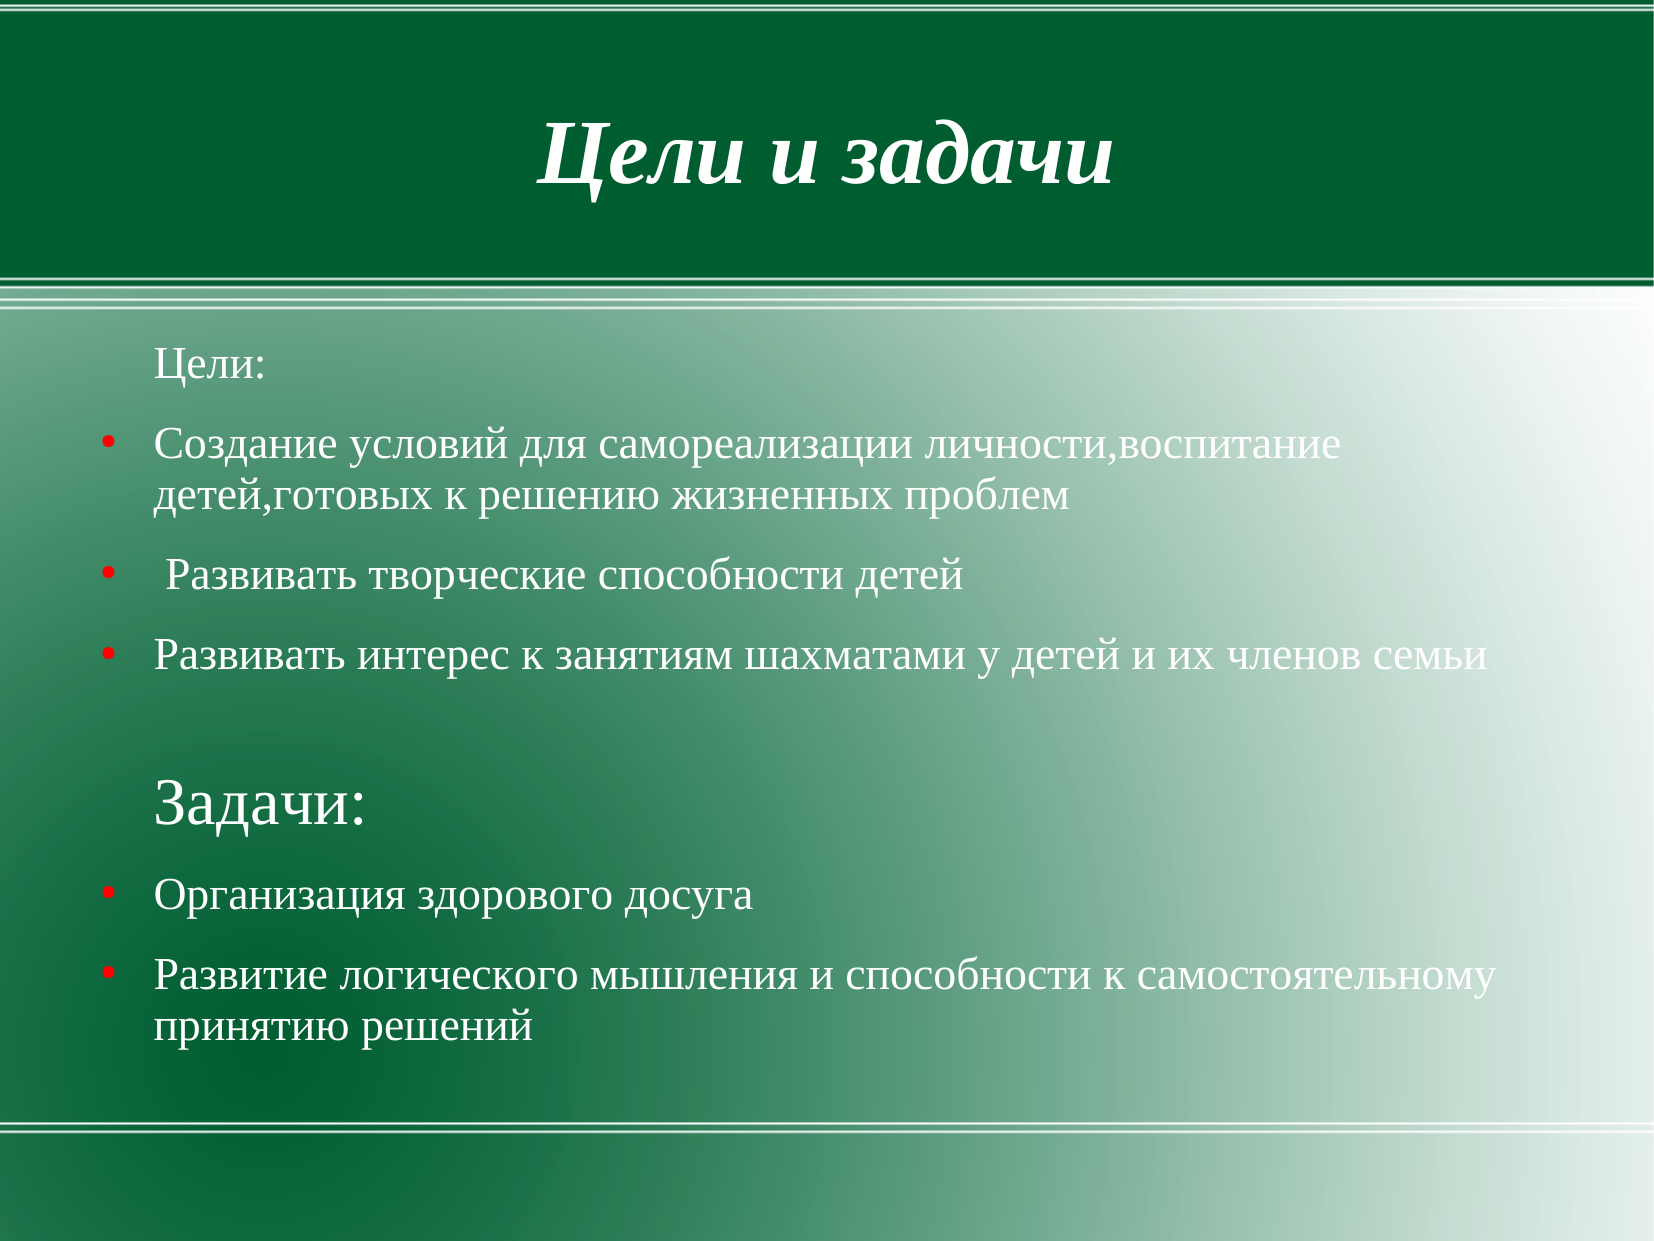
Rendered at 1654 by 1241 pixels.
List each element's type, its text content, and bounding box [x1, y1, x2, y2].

title Цели и задачи [82, 49, 1571, 257]
list Задачи: Организация здорового досуга Развитие логического мышления и способности к самостоятельному принятию решений [82, 764, 1571, 1156]
picture [0, 0, 1654, 1241]
list Цели: Создание условий для самореализации личности,воспитание детей,готовых к решению жизненных проблем Развивать творческие способности детей Развивать интерес к занятиям шахматами у детей и их членов семьи [82, 337, 1571, 728]
